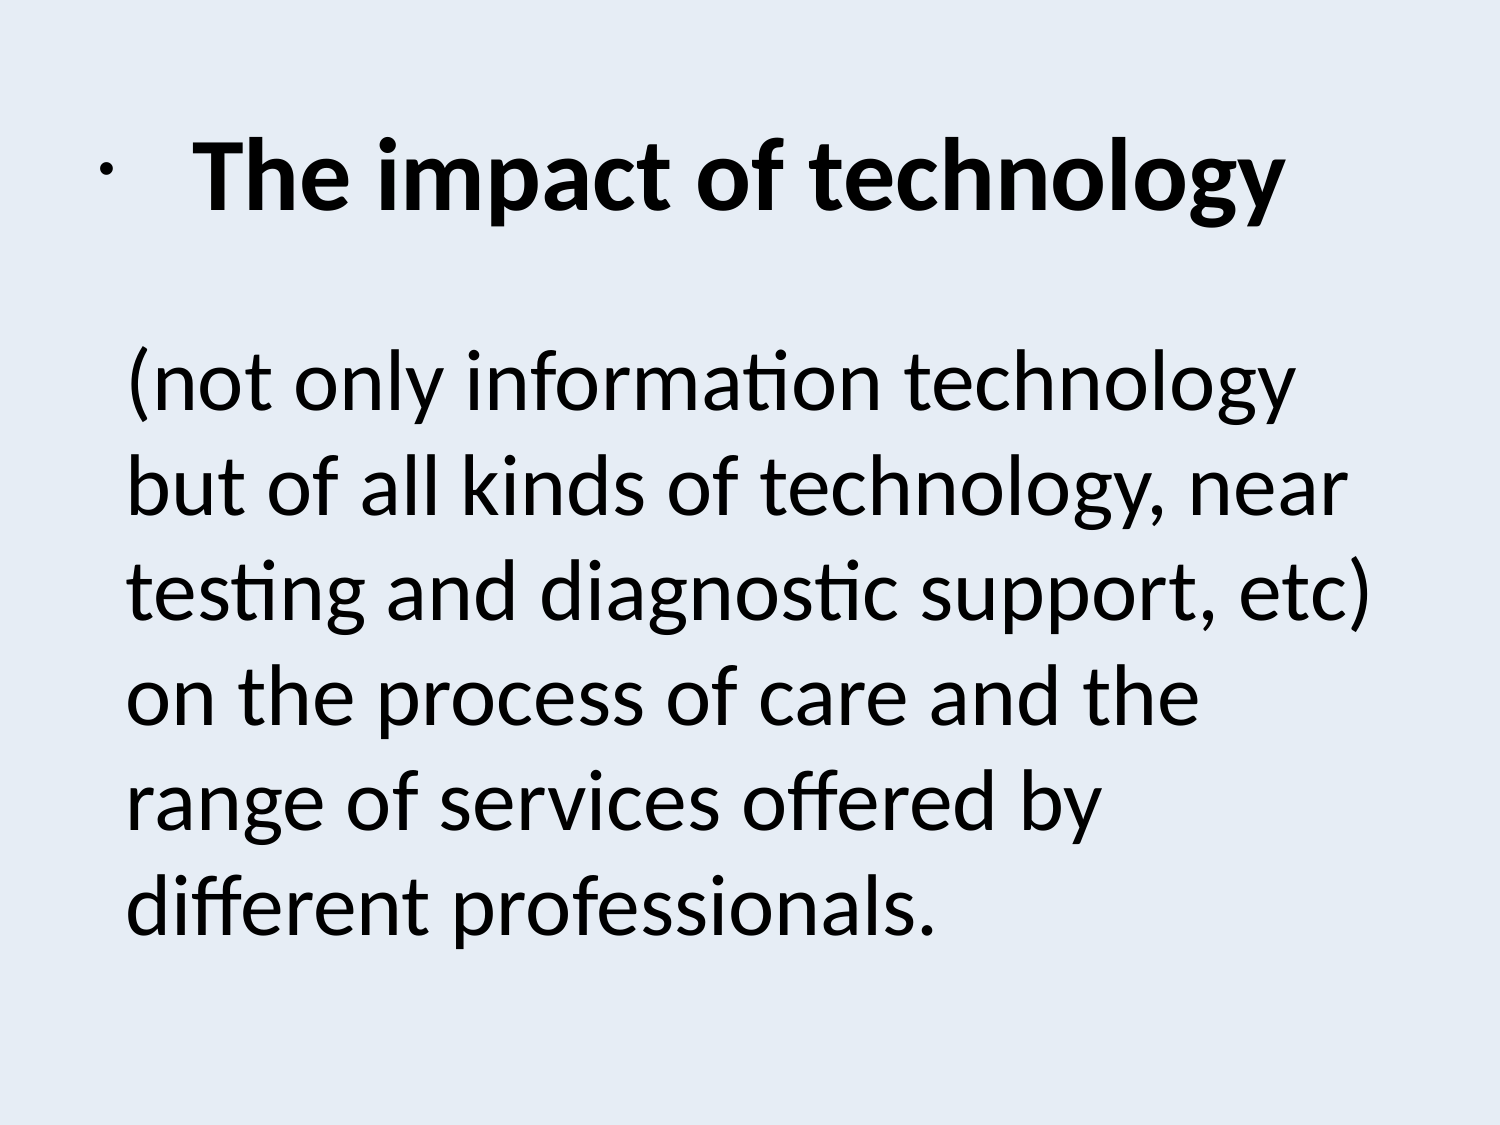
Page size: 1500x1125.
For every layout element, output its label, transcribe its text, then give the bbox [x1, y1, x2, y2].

title The impact of technology [83, 90, 1434, 302]
list (not only information technology but of all kinds of technology, near testing and diagnostic support, etc) on the process of care and the range of services offered by different professionals. [110, 308, 1434, 1051]
